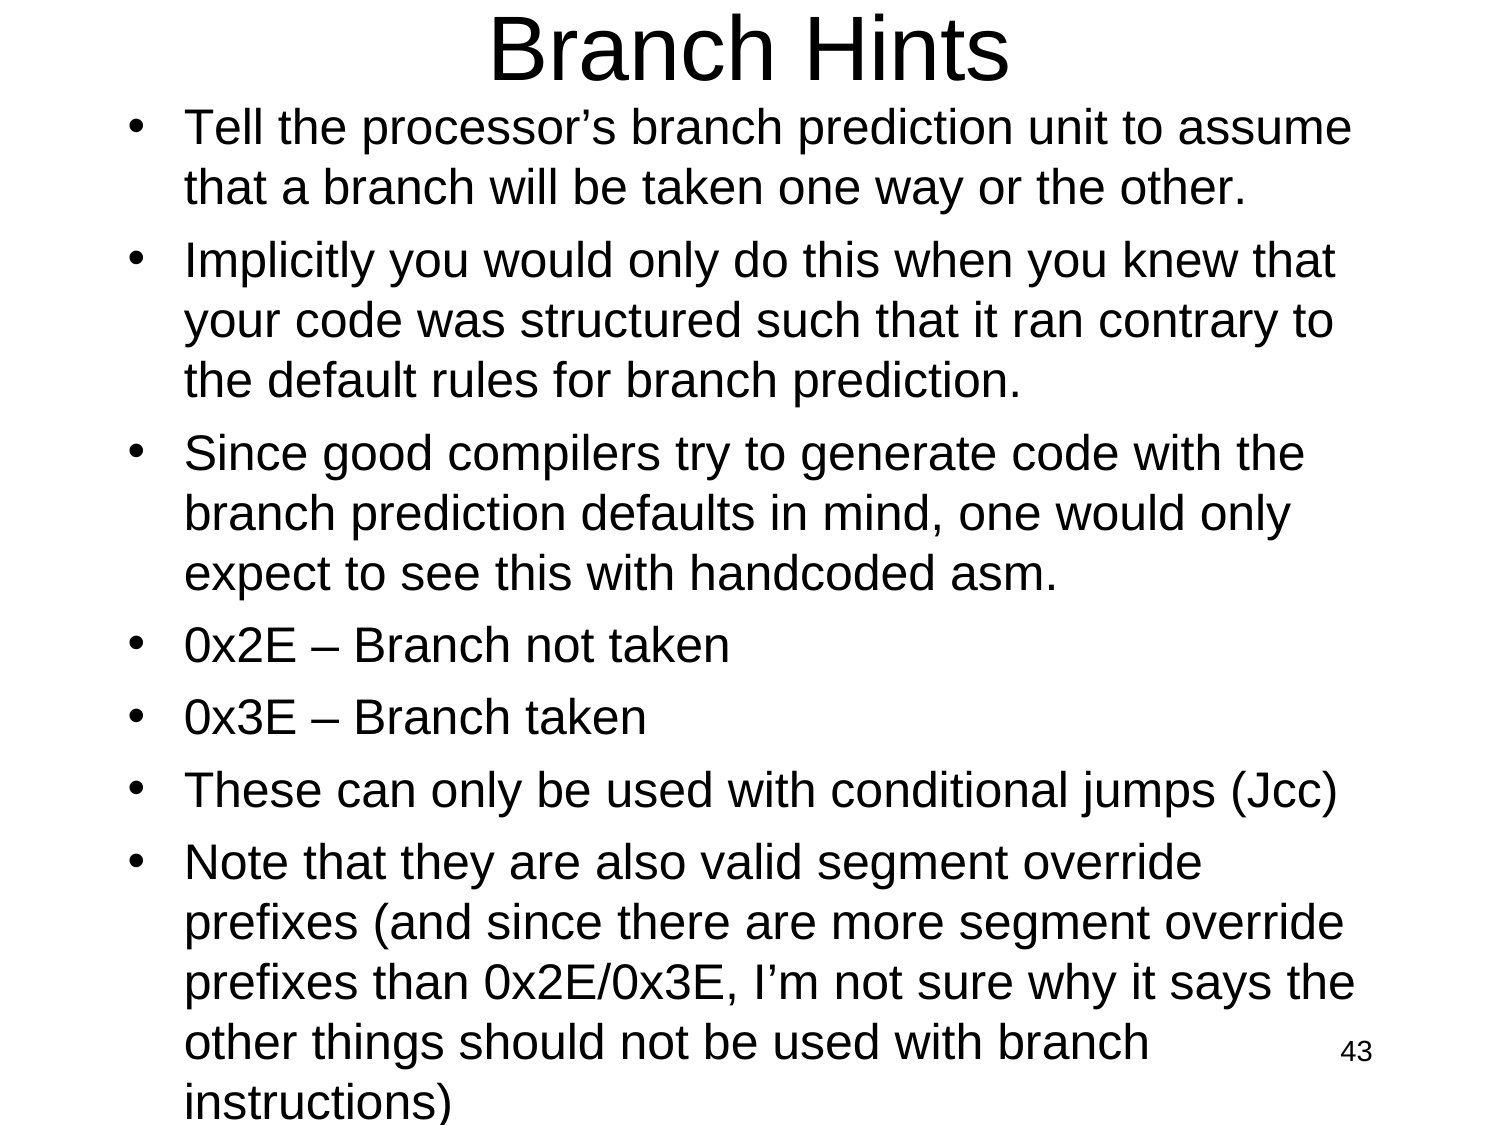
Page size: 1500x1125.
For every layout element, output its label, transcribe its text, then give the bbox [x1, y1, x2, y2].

list Tell the processor’s branch prediction unit to assume that a branch will be taken one way or the other. Implicitly you would only do this when you knew that your code was structured such that it ran contrary to the default rules for branch prediction. Since good compilers try to generate code with the branch prediction defaults in mind, one would only expect to see this with handcoded asm. 0x2E – Branch not taken 0x3E – Branch taken These can only be used with conditional jumps (Jcc) Note that they are also valid segment override prefixes (and since there are more segment override prefixes than 0x2E/0x3E, I’m not sure why it says the other things should not be used with branch instructions) [112, 87, 1388, 1125]
text_box <number> [1074, 1025, 1388, 1101]
title Branch Hints [112, 0, 1388, 87]
